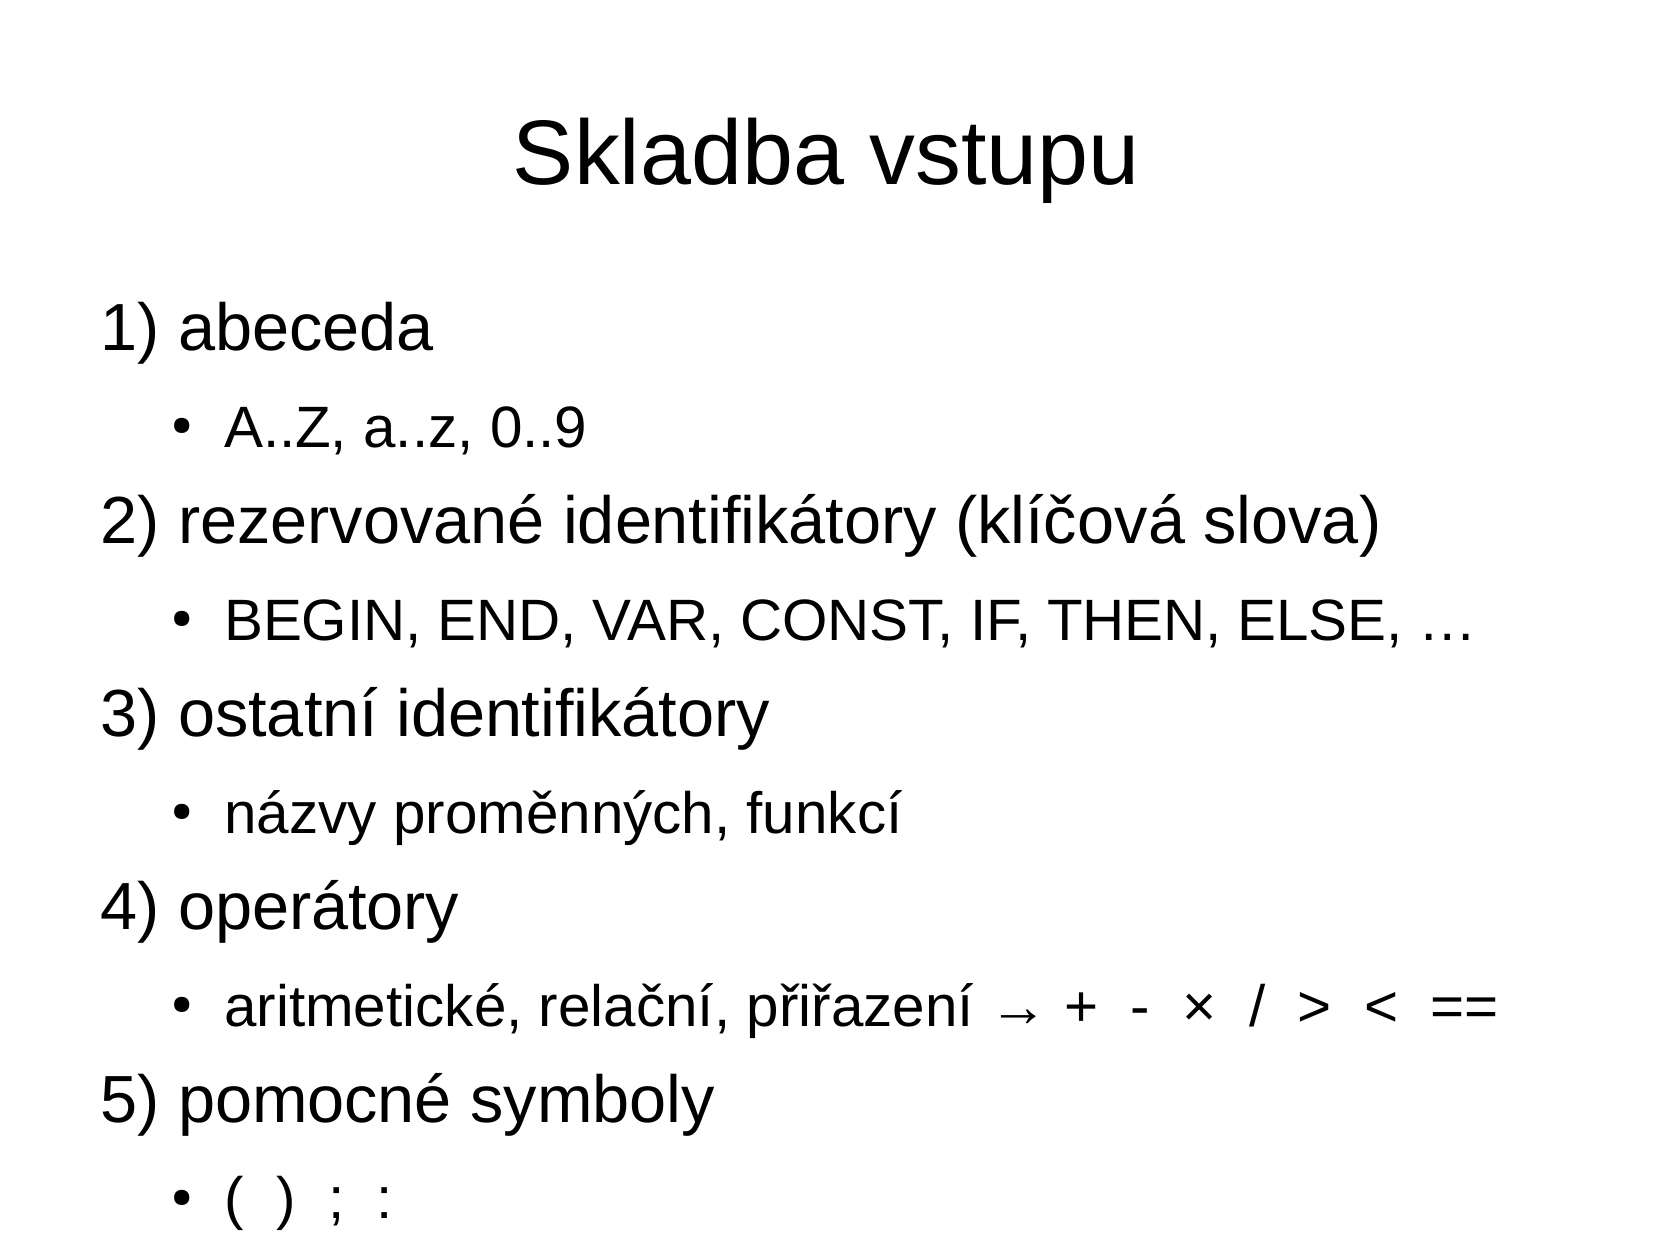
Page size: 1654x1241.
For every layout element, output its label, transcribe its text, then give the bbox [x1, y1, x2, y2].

title Skladba vstupu [82, 56, 1571, 250]
list abeceda A..Z, a..z, 0..9 rezervované identifikátory (klíčová slova) BEGIN, END, VAR, CONST, IF, THEN, ELSE, … ostatní identifikátory názvy proměnných, funkcí operátory aritmetické, relační, přiřazení → + - × / > < == pomocné symboly ( ) ; : [82, 290, 1571, 1232]
